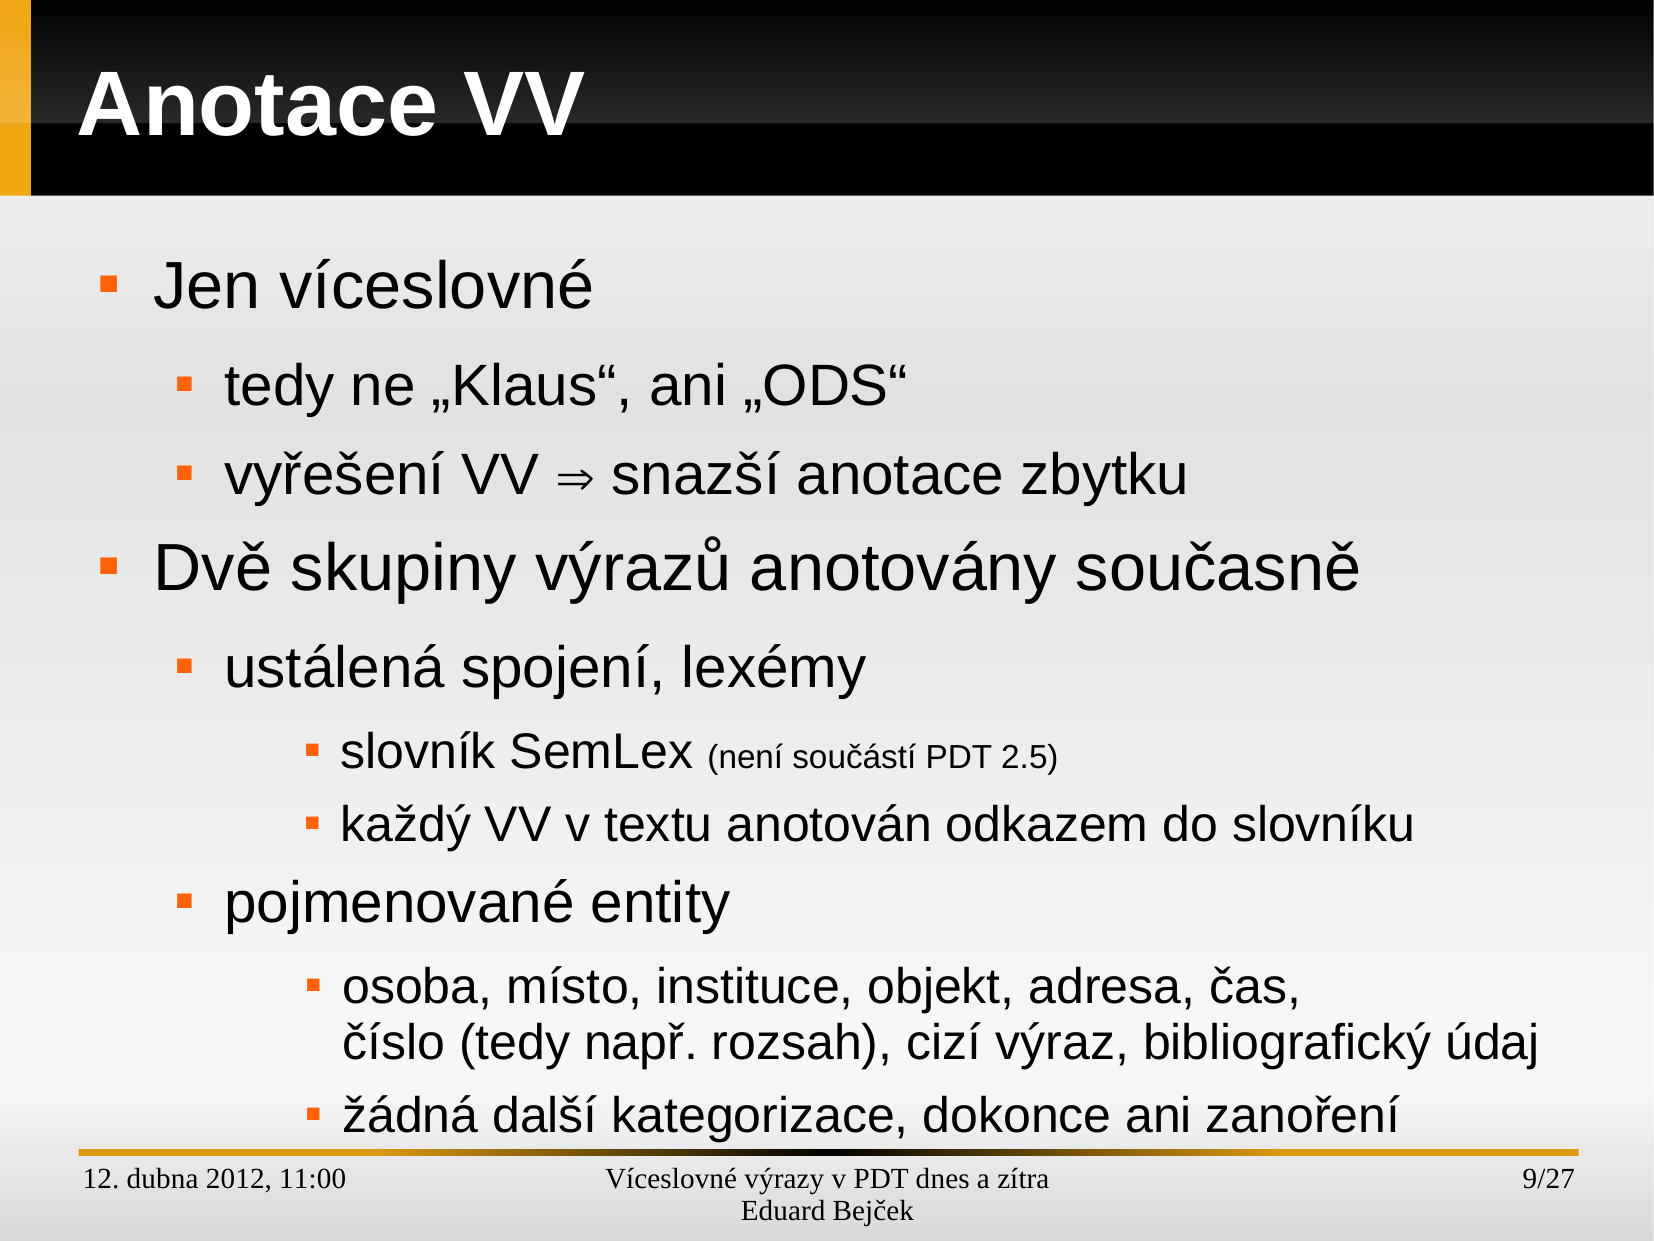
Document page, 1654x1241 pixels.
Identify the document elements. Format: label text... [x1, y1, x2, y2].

title Anotace VV [76, 0, 1565, 208]
list Jen víceslovné tedy ne „Klaus“, ani „ODS“ vyřešení VV  snazší anotace zbytku Dvě skupiny výrazů anotovány současně ustálená spojení, lexémy slovník SemLex (není součástí PDT 2.5) každý VV v textu anotován odkazem do slovníku pojmenované entity osoba, místo, instituce, objekt, adresa, čas, číslo (tedy např. rozsah), cizí výraz, bibliografický údaj žádná další kategorizace, dokonce ani zanoření [82, 248, 1571, 1144]
picture [0, 0, 1654, 1241]
